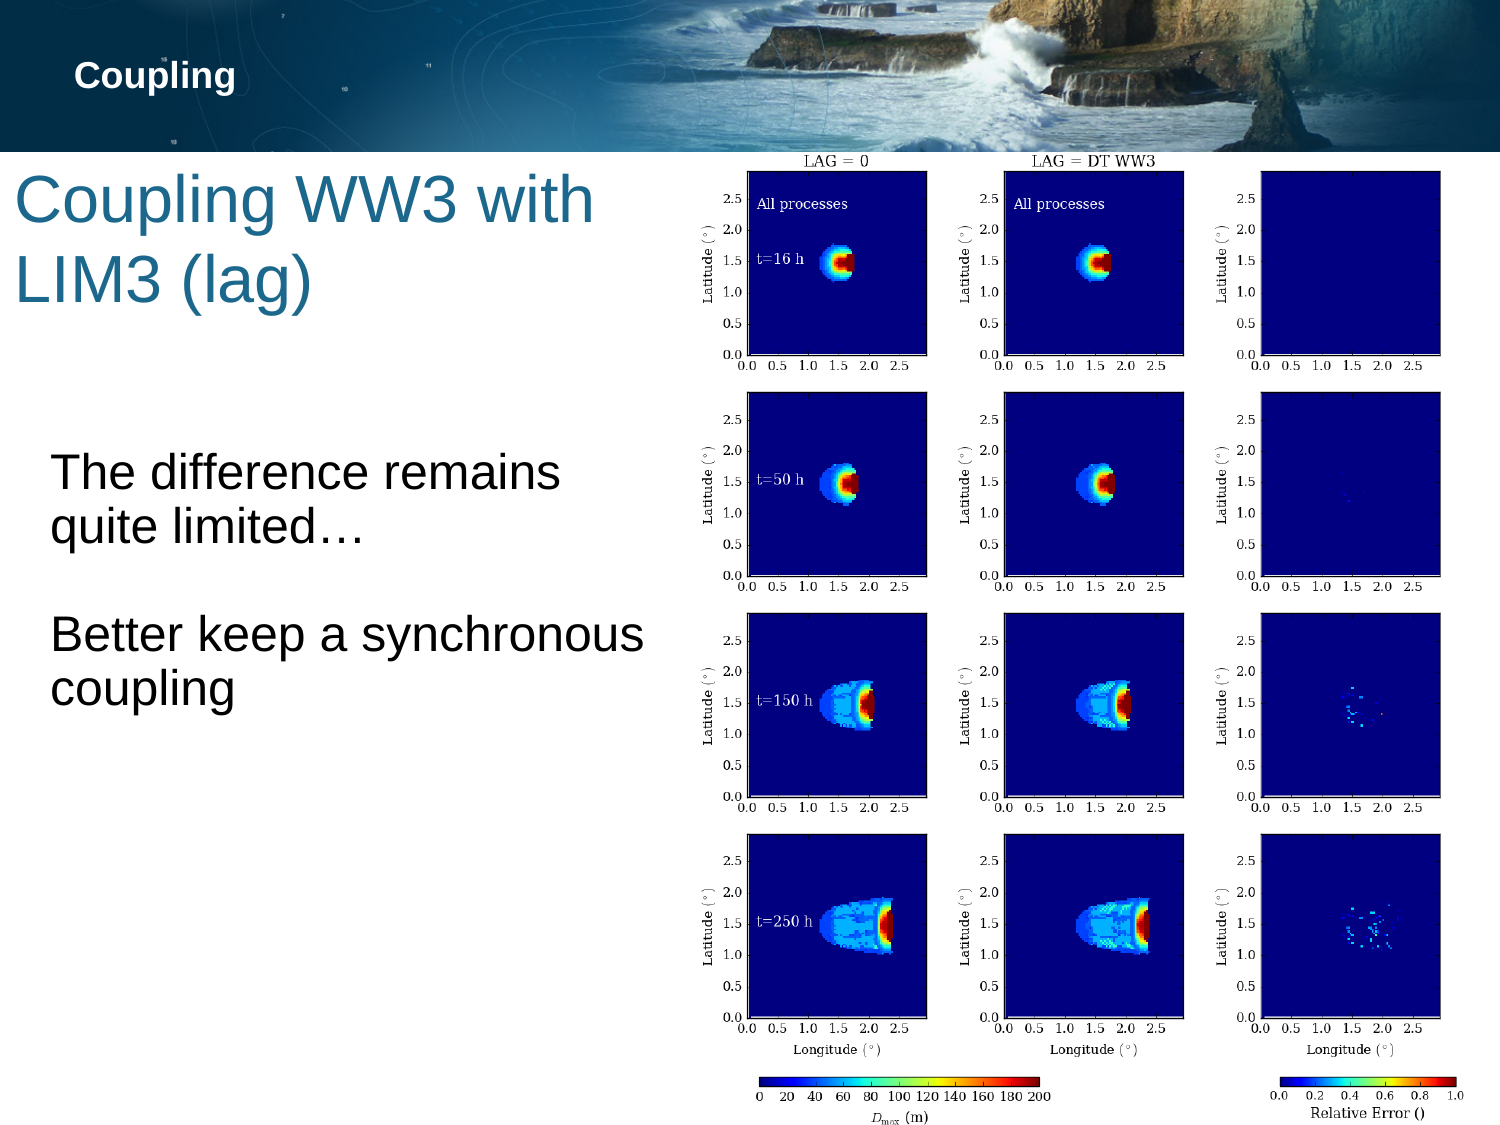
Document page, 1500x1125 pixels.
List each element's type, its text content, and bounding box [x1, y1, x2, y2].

title Coupling WW3 with LIM3 (lag) [0, 148, 767, 324]
title Coupling [59, 29, 1093, 119]
text_box The difference remains quite limited… Better keep a synchronous coupling [0, 439, 666, 730]
picture [0, 0, 1500, 1125]
